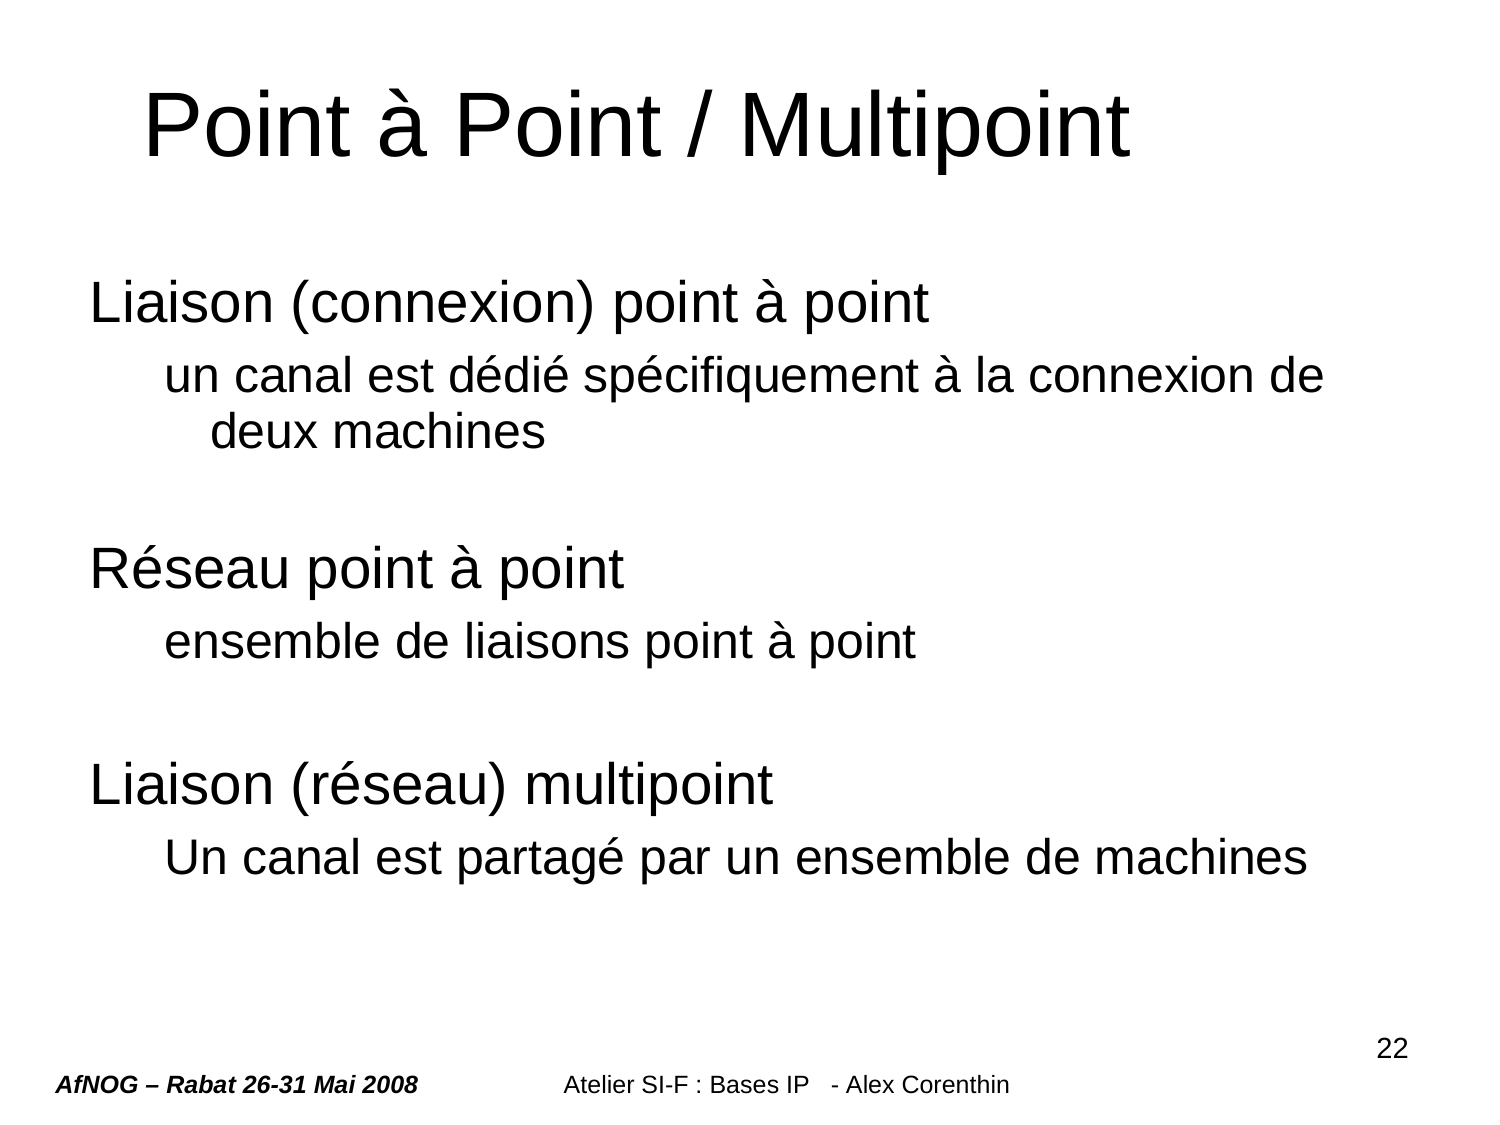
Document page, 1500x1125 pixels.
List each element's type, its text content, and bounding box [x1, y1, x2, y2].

title Point à Point / Multipoint [76, 61, 1199, 188]
list Liaison (connexion) point à point un canal est dédié spécifiquement à la connexion de deux machines Réseau point à point ensemble de liaisons point à point Liaison (réseau) multipoint Un canal est partagé par un ensemble de machines [75, 262, 1426, 1075]
